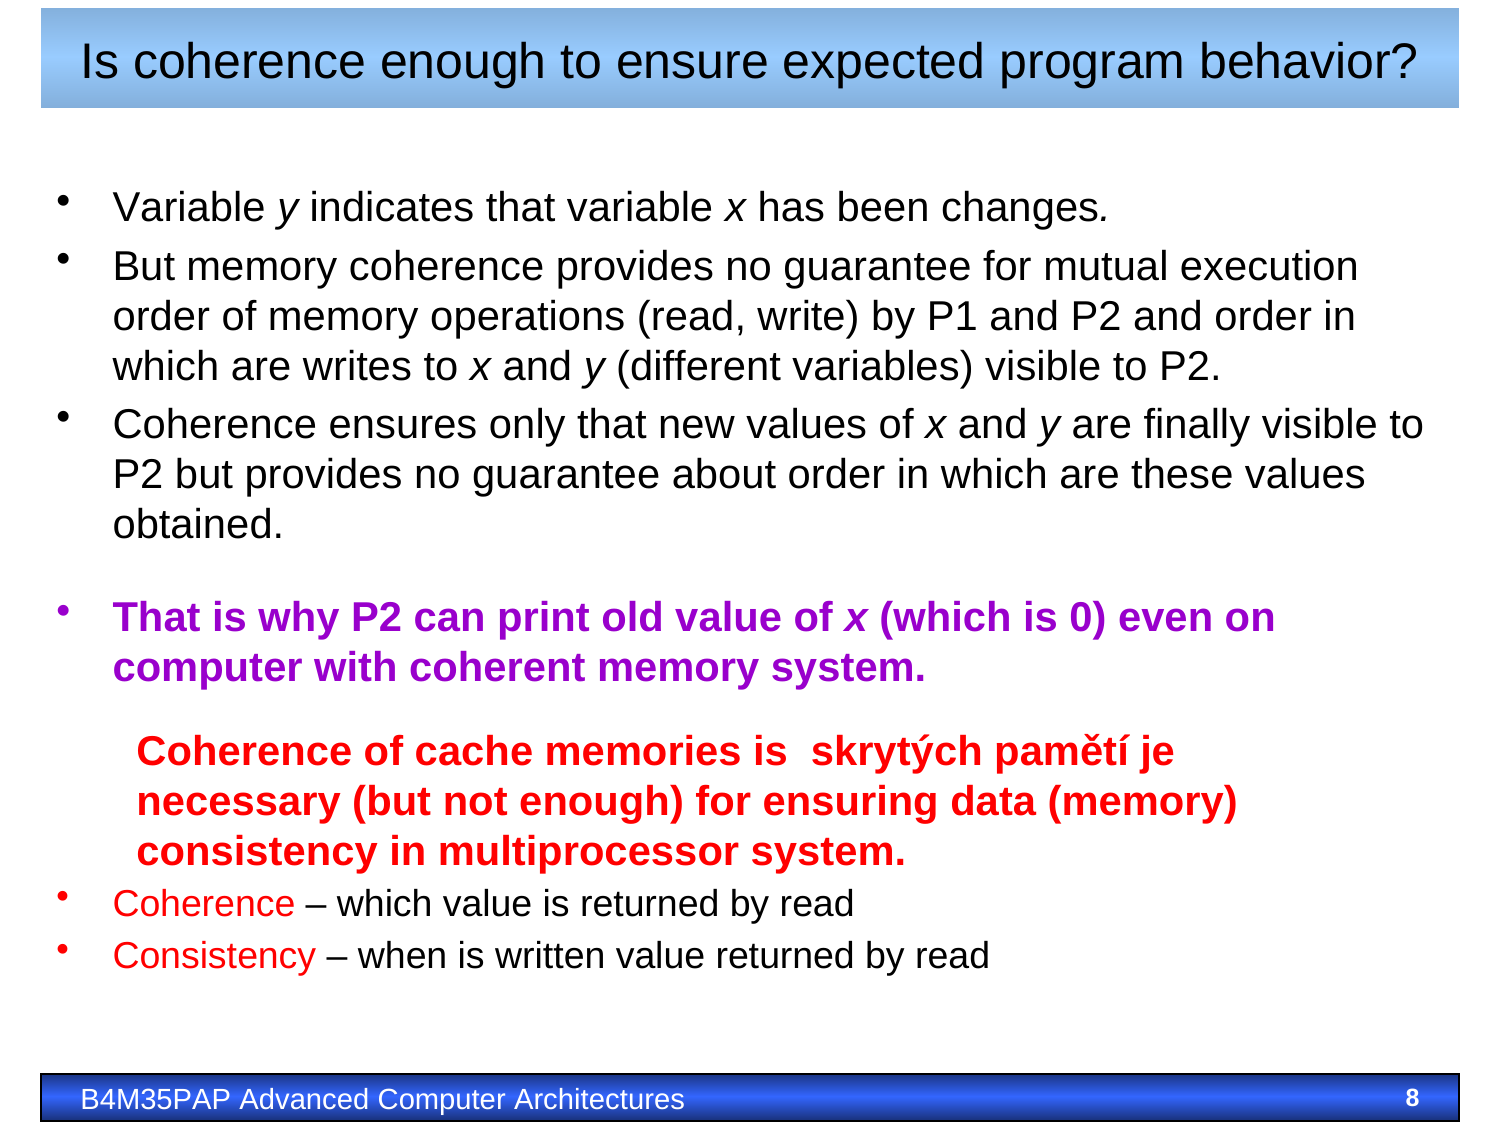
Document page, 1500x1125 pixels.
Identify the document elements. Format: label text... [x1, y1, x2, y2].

list Variable y indicates that variable x has been changes. But memory coherence provides no guarantee for mutual execution order of memory operations (read, write) by P1 and P2 and order in which are writes to x and y (different variables) visible to P2. Coherence ensures only that new values of x and y are finally visible to P2 but provides no guarantee about order in which are these values obtained. That is why P2 can print old value of x (which is 0) even on computer with coherent memory system. Coherence – which value is returned by read Consistency – when is written value returned by read [41, 172, 1459, 705]
text_box Coherence of cache memories is skrytých pamětí je necessary (but not enough) for ensuring data (memory) consistency in multiprocessor system. [121, 716, 1399, 882]
title Is coherence enough to ensure expected program behavior? [41, 8, 1459, 108]
